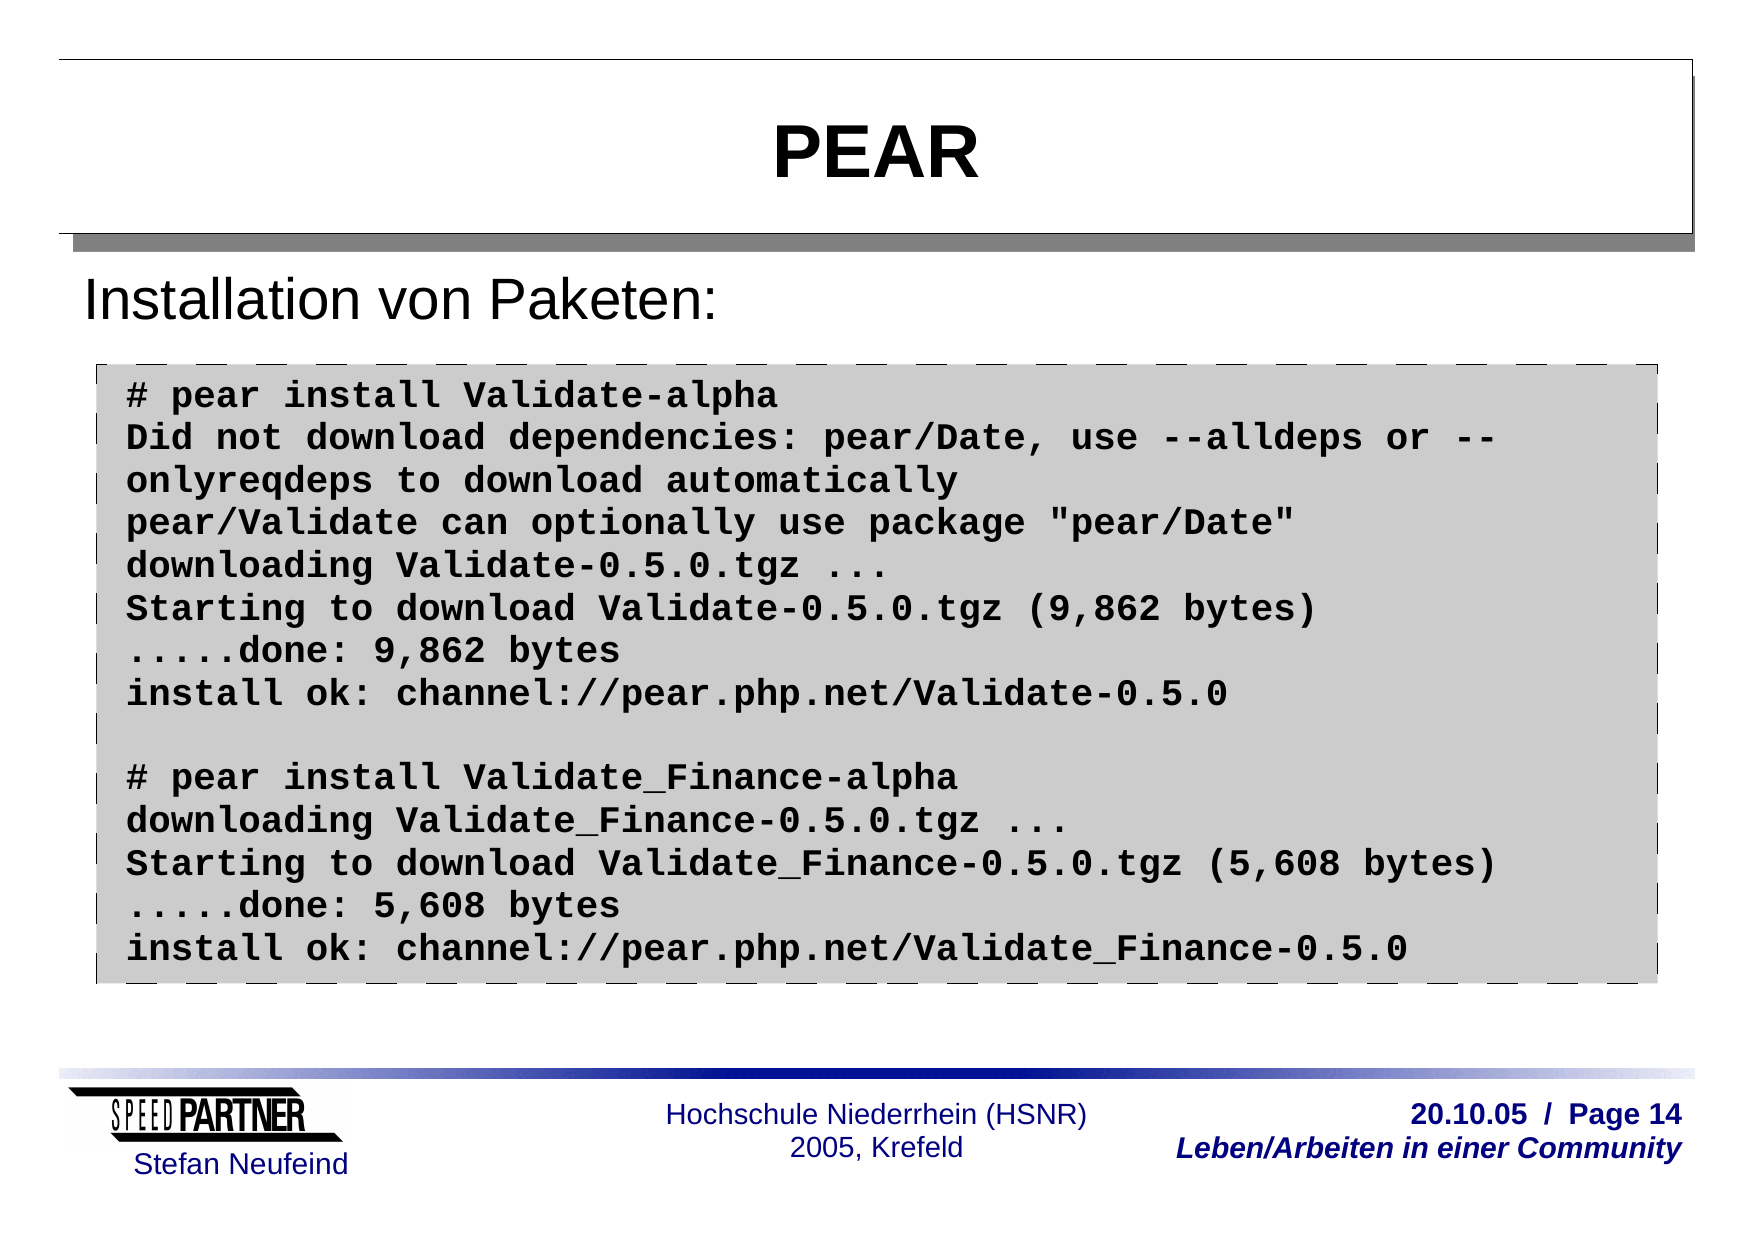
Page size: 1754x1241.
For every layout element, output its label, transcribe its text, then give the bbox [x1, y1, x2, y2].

picture [64, 1082, 348, 1146]
list Installation von Paketen: [71, 266, 1695, 1049]
title PEAR [59, 59, 1695, 244]
text_box # pear install Validate-alpha Did not download dependencies: pear/Date, use --alldeps or --onlyreqdeps to download automatically pear/Validate can optionally use package "pear/Date" downloading Validate-0.5.0.tgz ... Starting to download Validate-0.5.0.tgz (9,862 bytes) .....done: 9,862 bytes install ok: channel://pear.php.net/Validate-0.5.0 # pear install Validate_Finance-alpha downloading Validate_Finance-0.5.0.tgz ... Starting to download Validate_Finance-0.5.0.tgz (5,608 bytes) .....done: 5,608 bytes install ok: channel://pear.php.net/Validate_Finance-0.5.0 [96, 364, 1658, 984]
picture [59, 1068, 1695, 1079]
